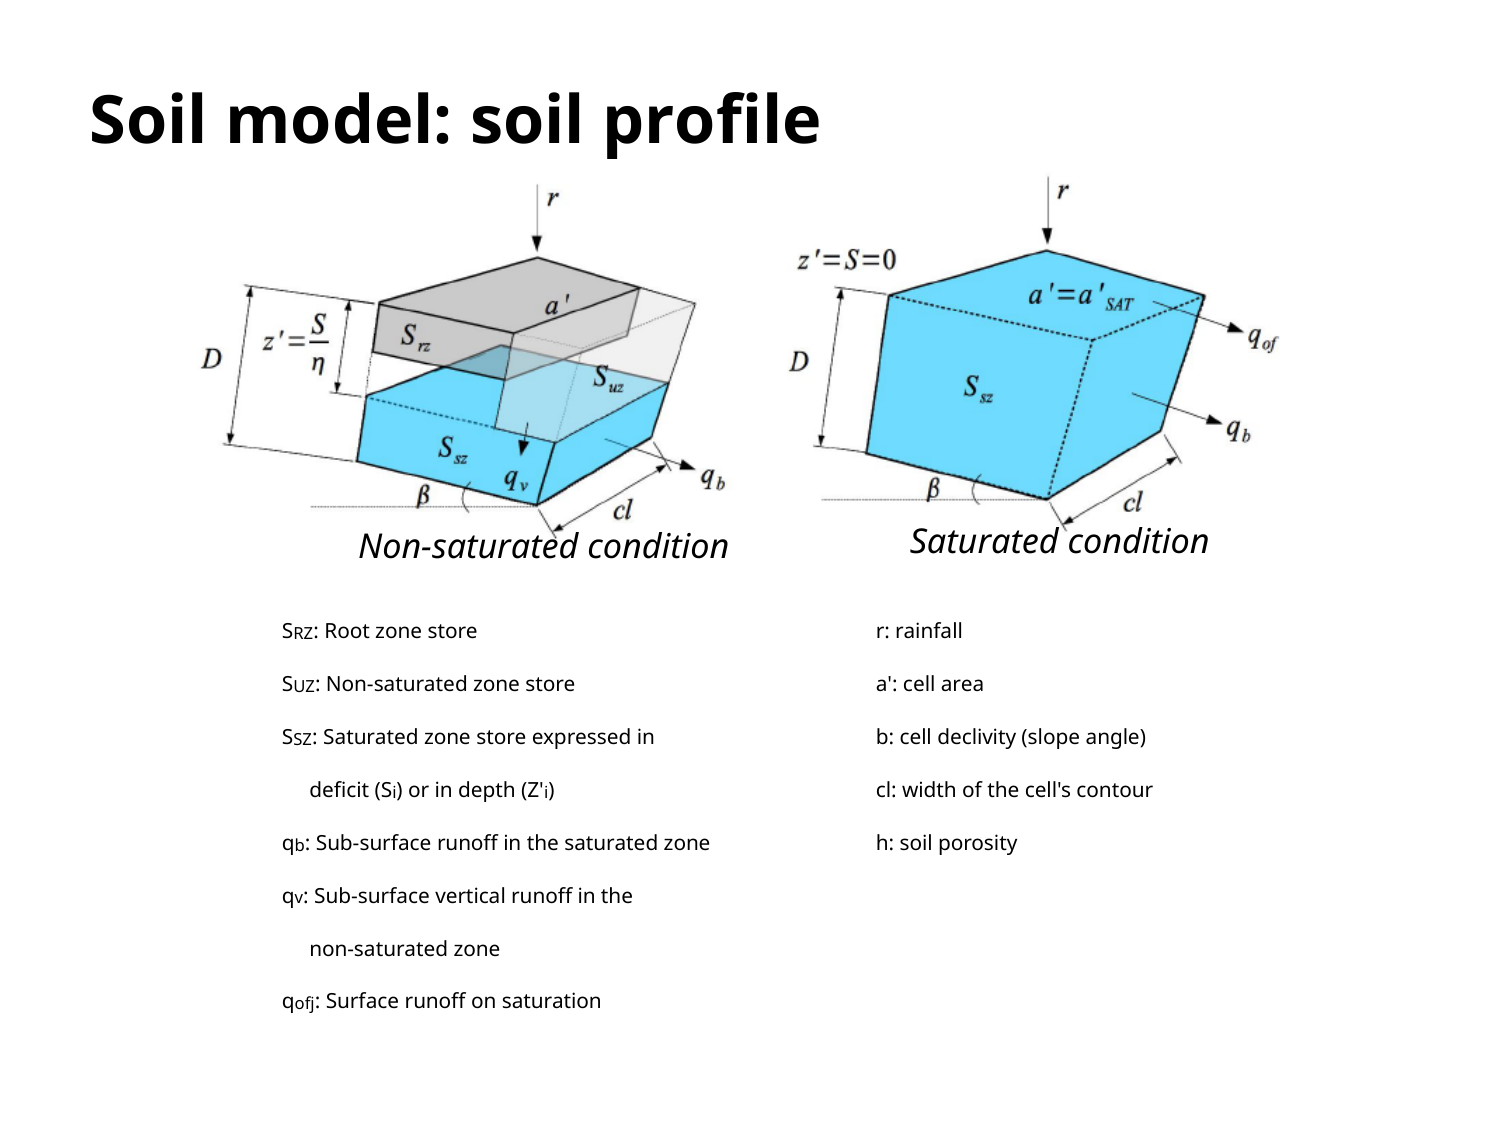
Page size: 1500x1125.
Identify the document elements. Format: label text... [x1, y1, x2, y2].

list SRZ: Root zone store SUZ: Non-saturated zone store SSZ: Saturated zone store expressed in deficit (Si) or in depth (Z'i) qb: Sub-surface runoff in the saturated zone qv: Sub-surface vertical runoff in the non-saturated zone qofj: Surface runoff on saturation [210, 505, 807, 1085]
list r: rainfall a': cell area b: cell declivity (slope angle) cl: width of the cell's contour h: soil porosity [804, 505, 1365, 1016]
picture [141, 190, 1320, 554]
text_box Soil model: soil profile [75, 68, 1426, 190]
